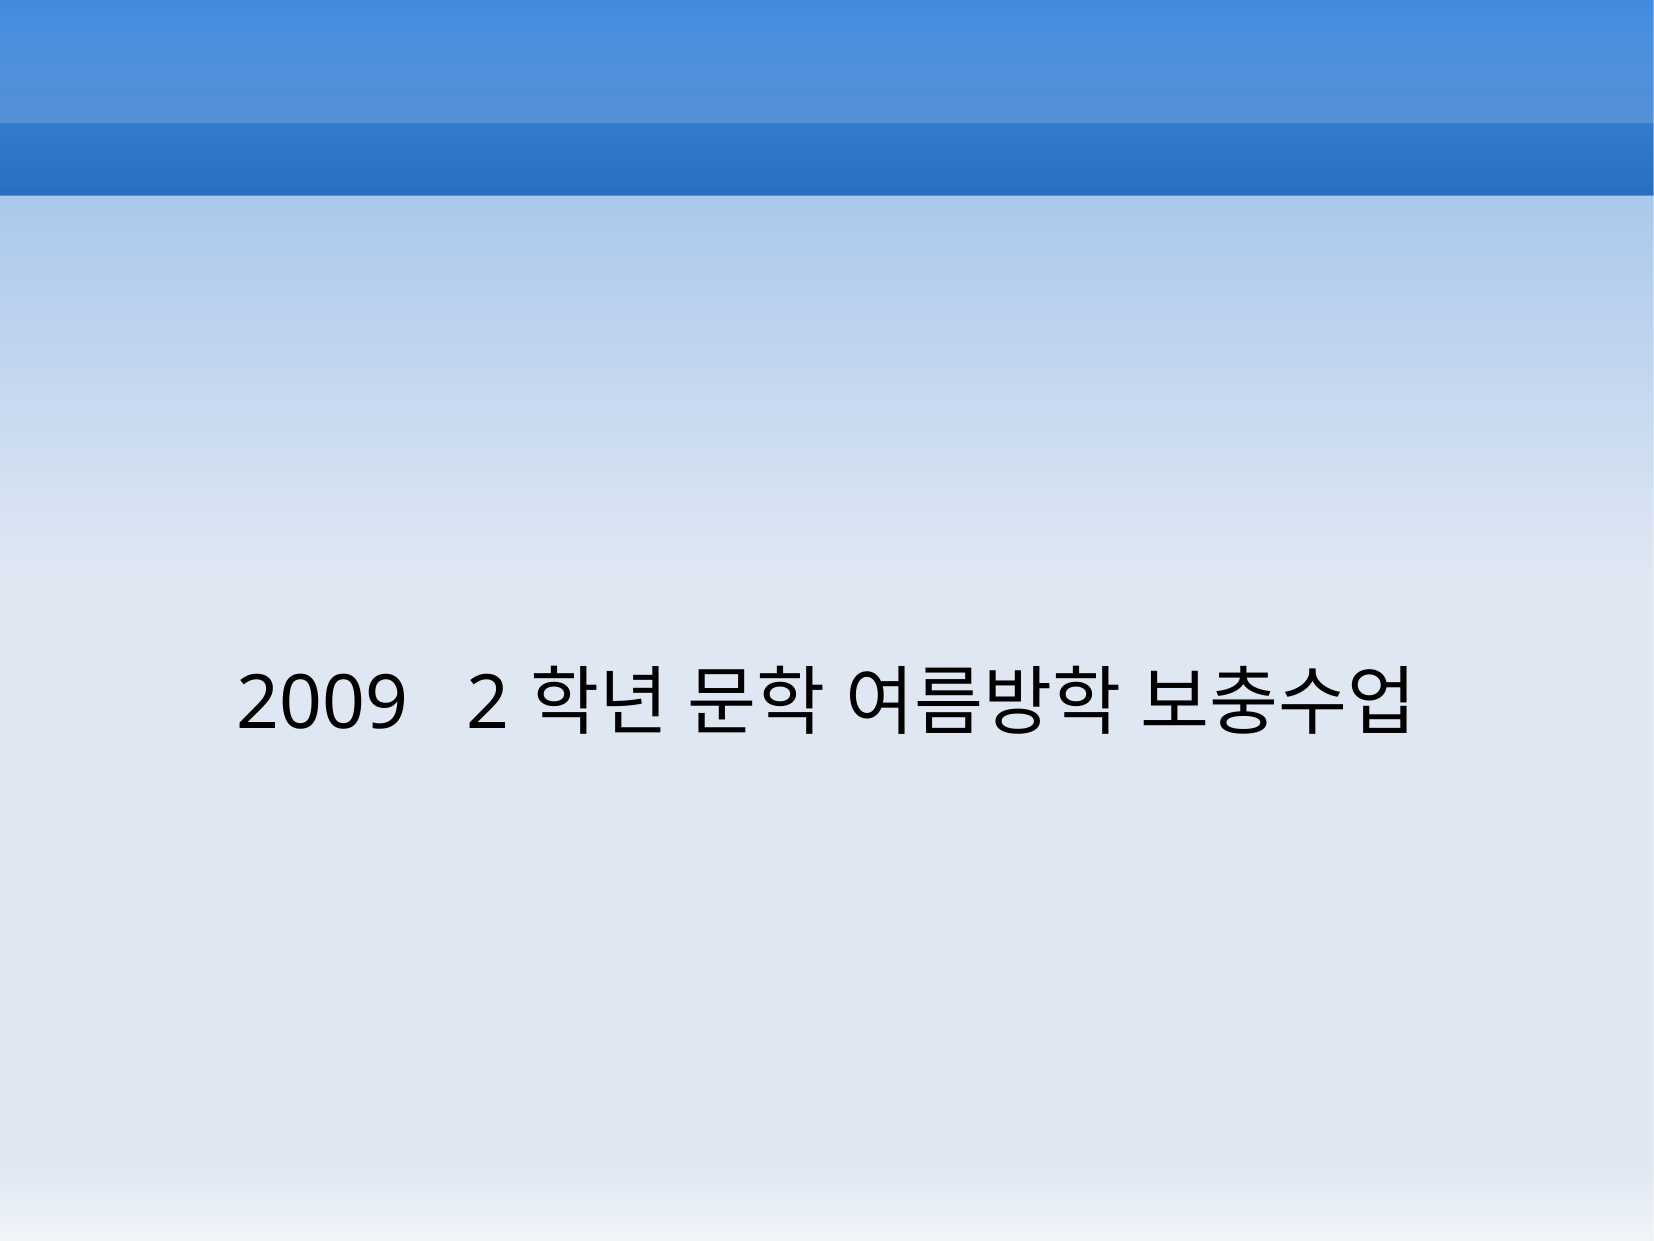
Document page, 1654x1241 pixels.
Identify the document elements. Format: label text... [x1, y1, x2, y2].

picture [0, 0, 1654, 1241]
subtitle 2009 2학년 문학 여름방학 보충수업 [82, 297, 1571, 1102]
